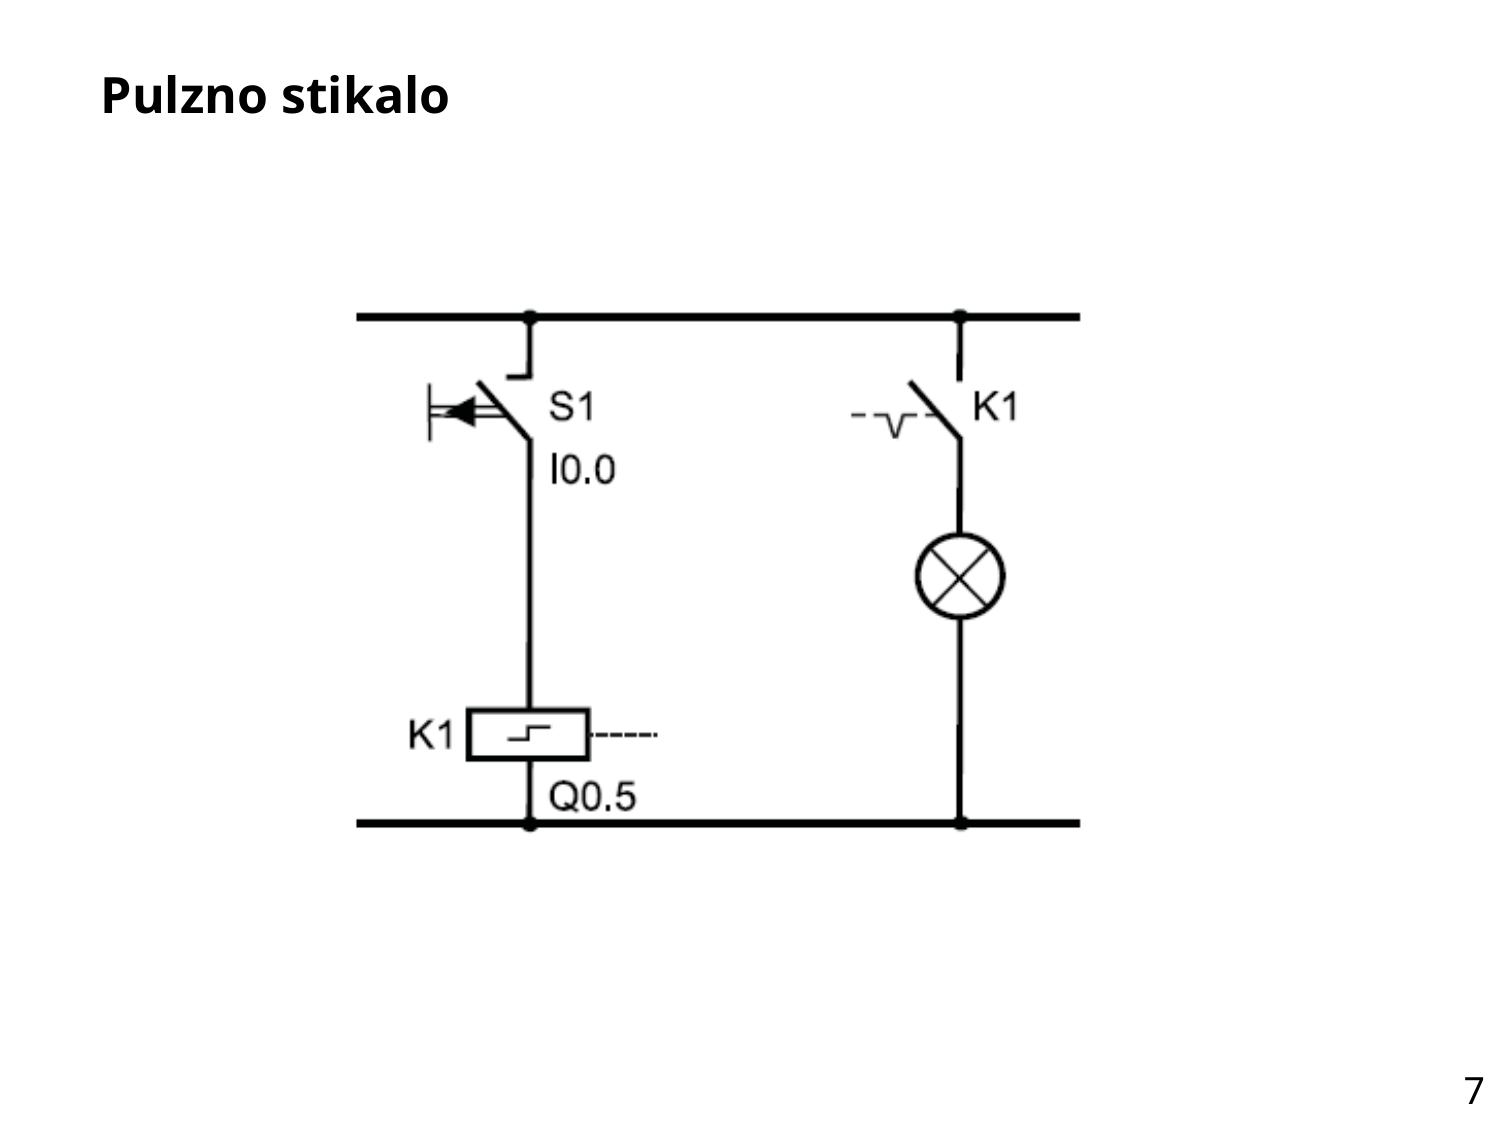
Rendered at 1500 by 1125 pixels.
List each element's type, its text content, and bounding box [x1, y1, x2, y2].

text_box Pulzno stikalo [86, 55, 466, 131]
picture [324, 262, 1126, 861]
